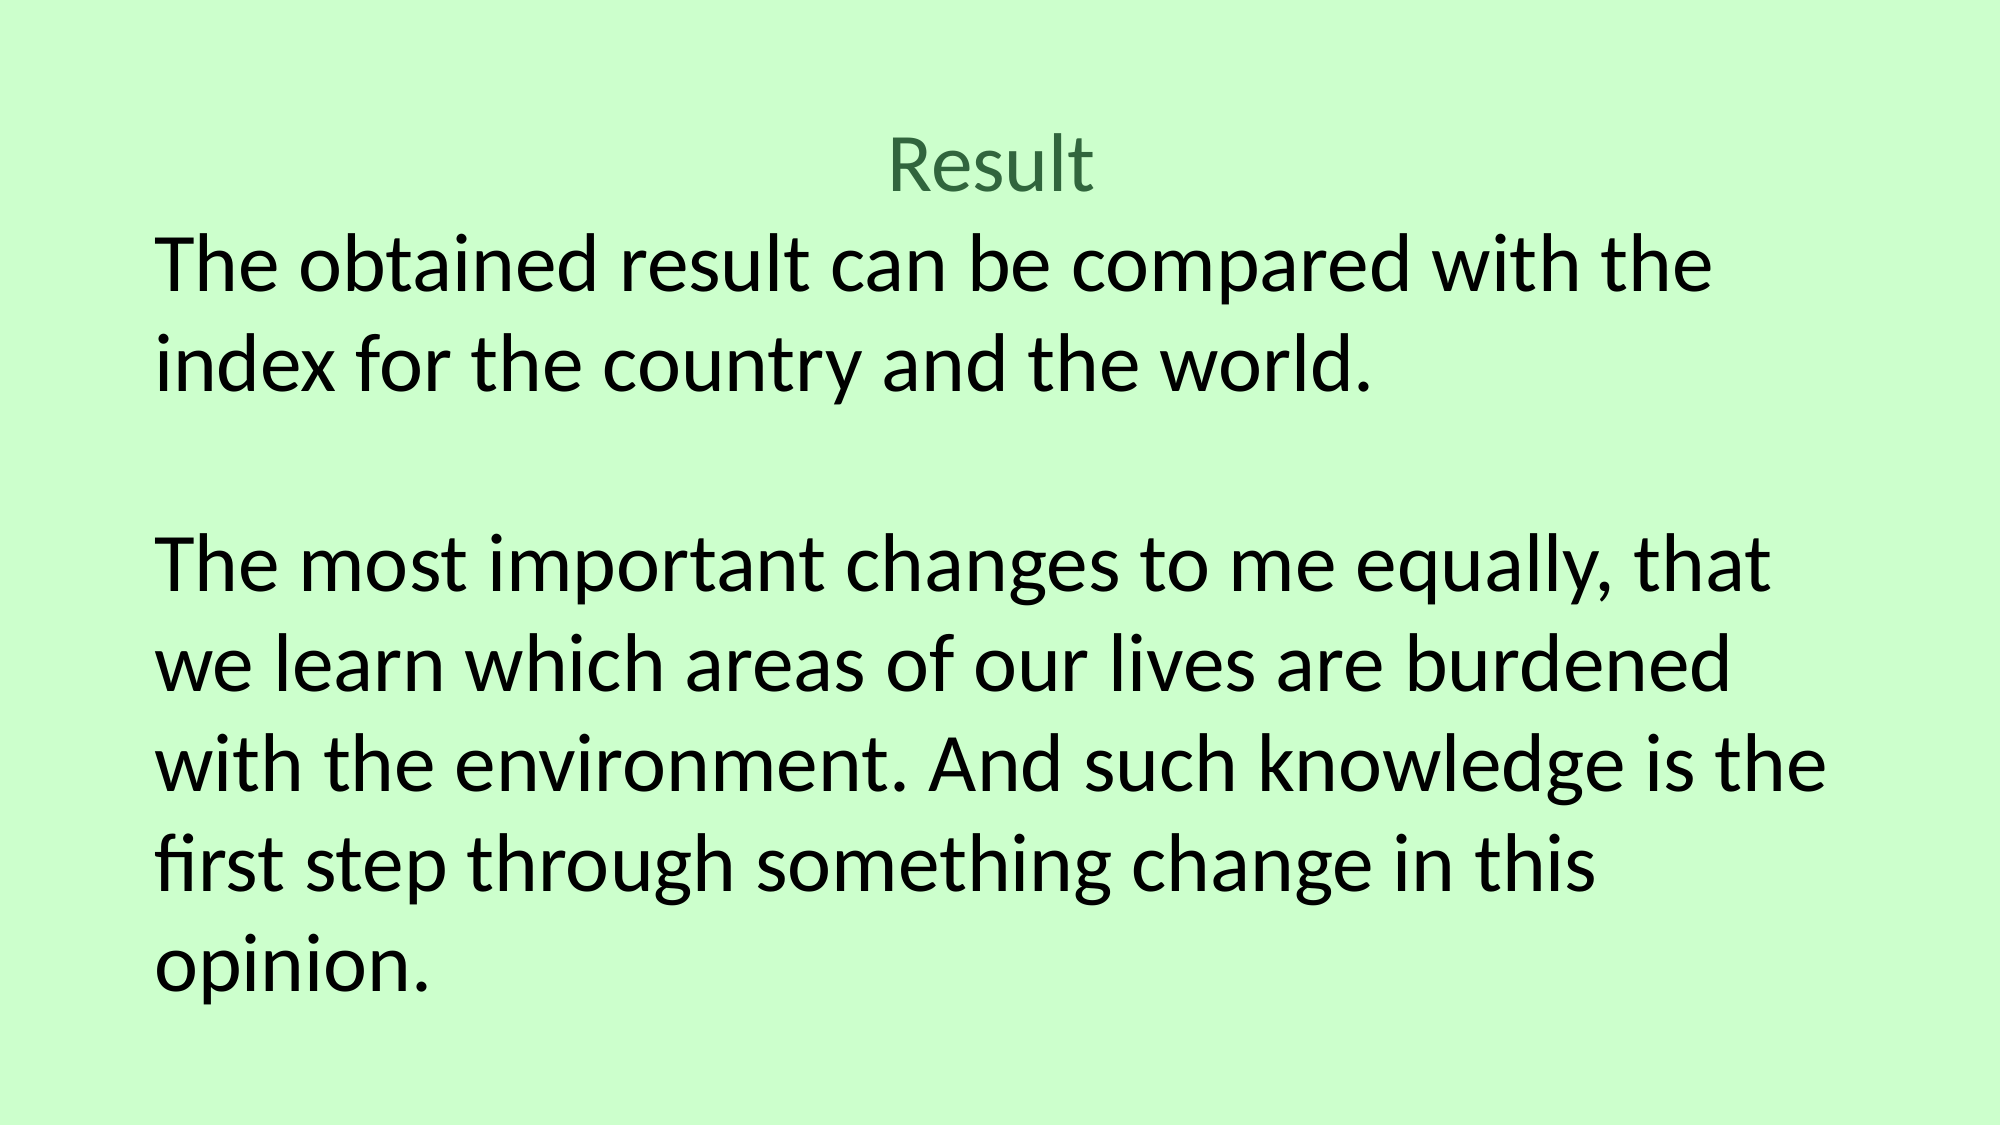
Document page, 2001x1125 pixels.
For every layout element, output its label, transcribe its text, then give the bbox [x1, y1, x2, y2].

text_box Result The obtained result can be compared with the index for the country and the world. The most important changes to me equally, that we learn which areas of our lives are burdened with the environment. And such knowledge is the first step through something change in this opinion. [139, 100, 1861, 1025]
